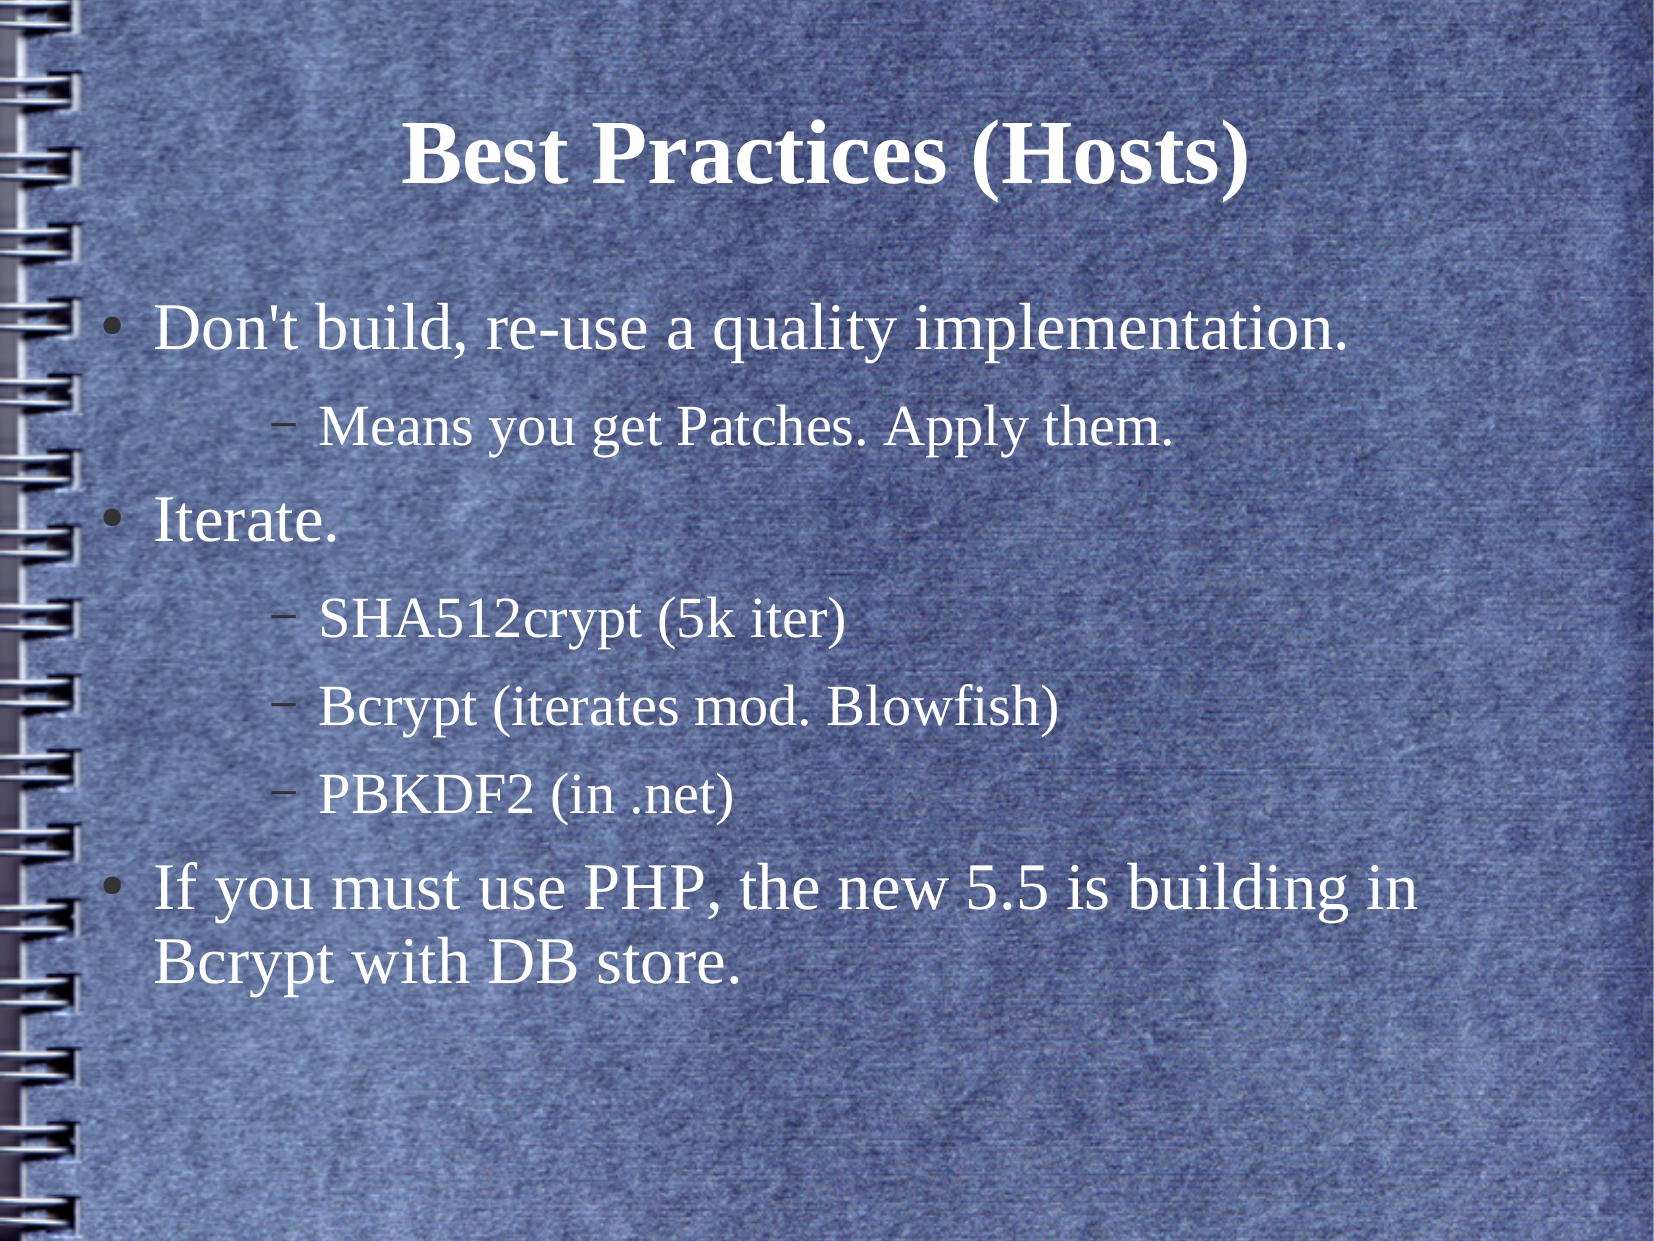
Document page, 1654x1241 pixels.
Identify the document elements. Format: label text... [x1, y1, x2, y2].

title Best Practices (Hosts) [82, 56, 1571, 250]
list Don't build, re-use a quality implementation. Means you get Patches. Apply them. Iterate. SHA512crypt (5k iter) Bcrypt (iterates mod. Blowfish) PBKDF2 (in .net) If you must use PHP, the new 5.5 is building in Bcrypt with DB store. [82, 290, 1571, 1102]
picture [0, 0, 1654, 1241]
